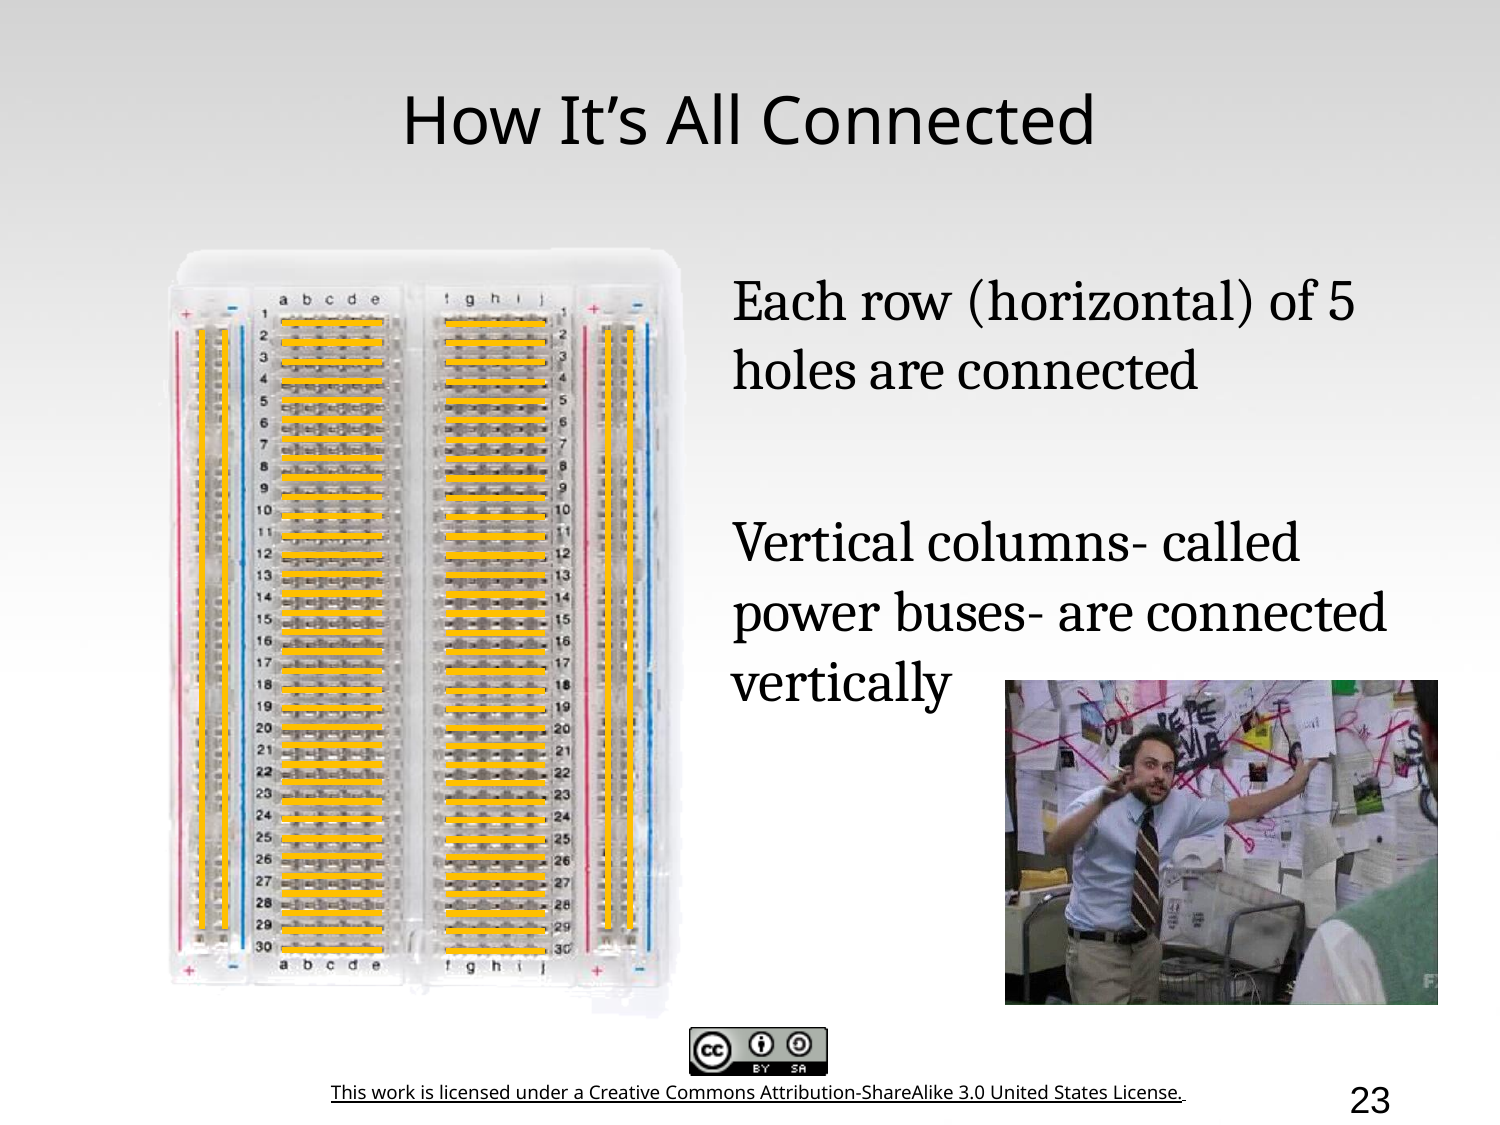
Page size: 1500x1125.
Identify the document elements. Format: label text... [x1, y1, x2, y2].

title How It’s All Connected [112, 24, 1388, 212]
picture [0, 0, 1500, 1125]
list Each row (horizontal) of 5 holes are connected Vertical columns- called power buses- are connected vertically [751, 253, 1453, 929]
